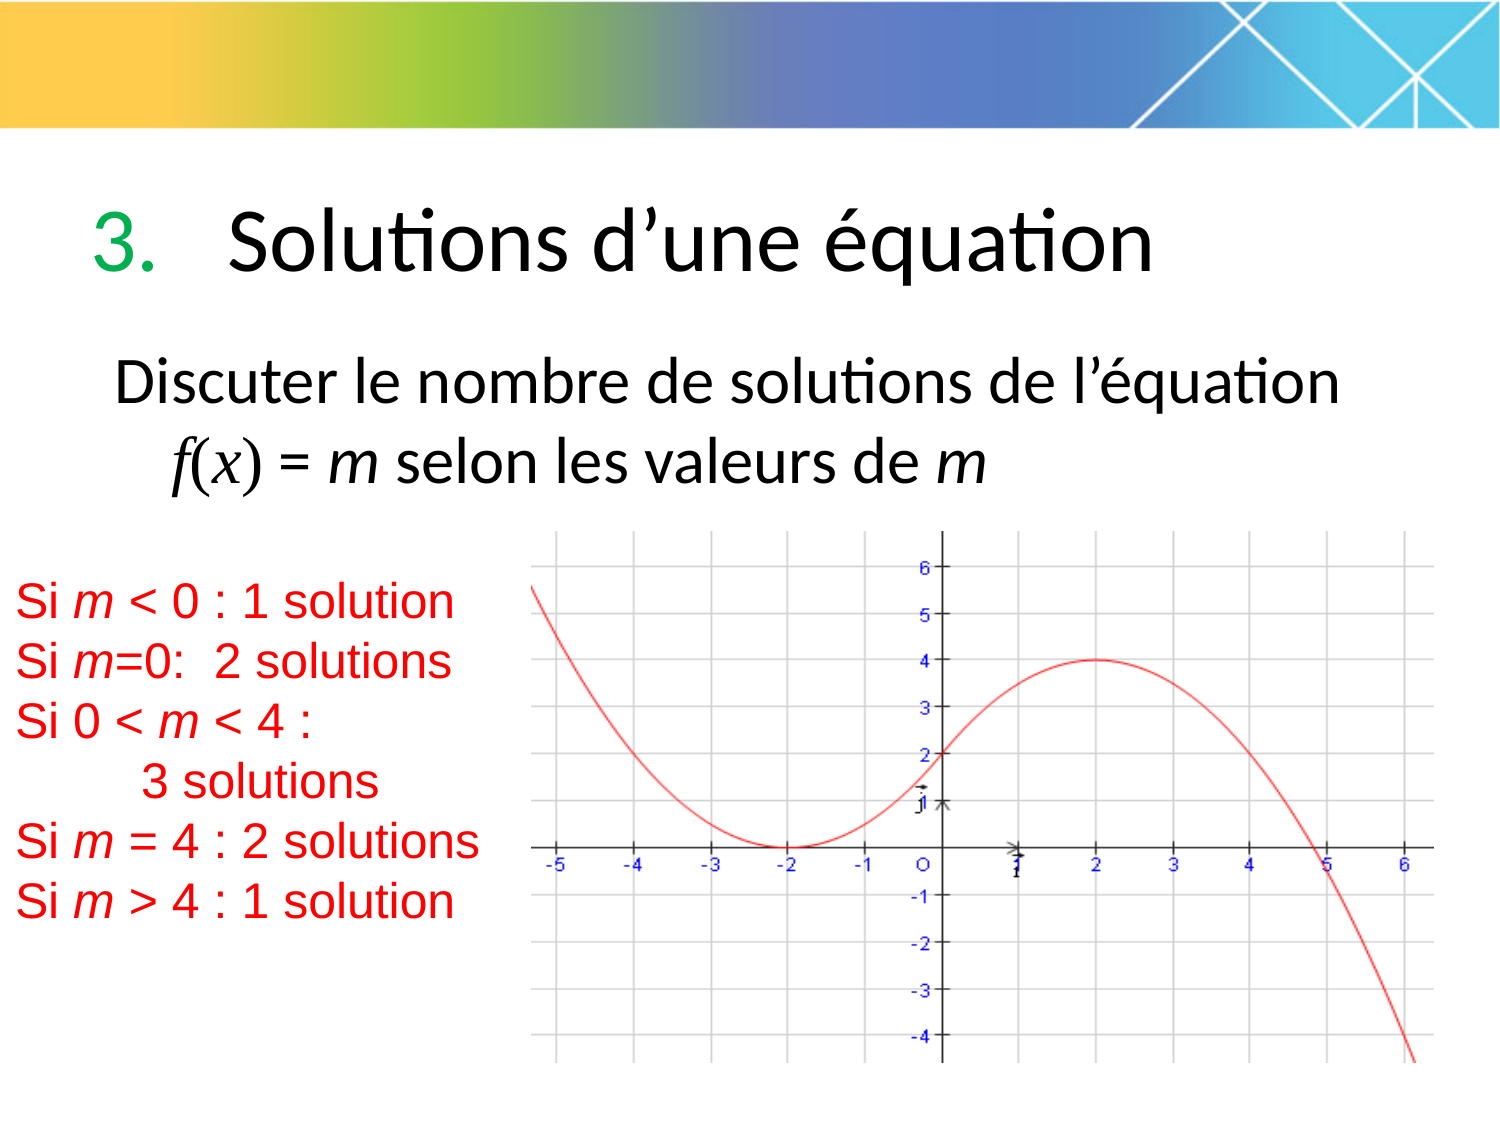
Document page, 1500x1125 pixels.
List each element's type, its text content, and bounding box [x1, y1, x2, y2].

picture [0, 0, 1500, 130]
picture [531, 531, 1434, 1063]
text_box Si m < 0 : 1 solution Si m=0: 2 solutions Si 0 < m < 4 : 3 solutions Si m = 4 : 2 solutions Si m > 4 : 1 solution [0, 561, 598, 936]
text_box Discuter le nombre de solutions de l’équation f(x) = m selon les valeurs de m [99, 329, 1454, 1092]
title Solutions d’une équation [75, 164, 1426, 305]
